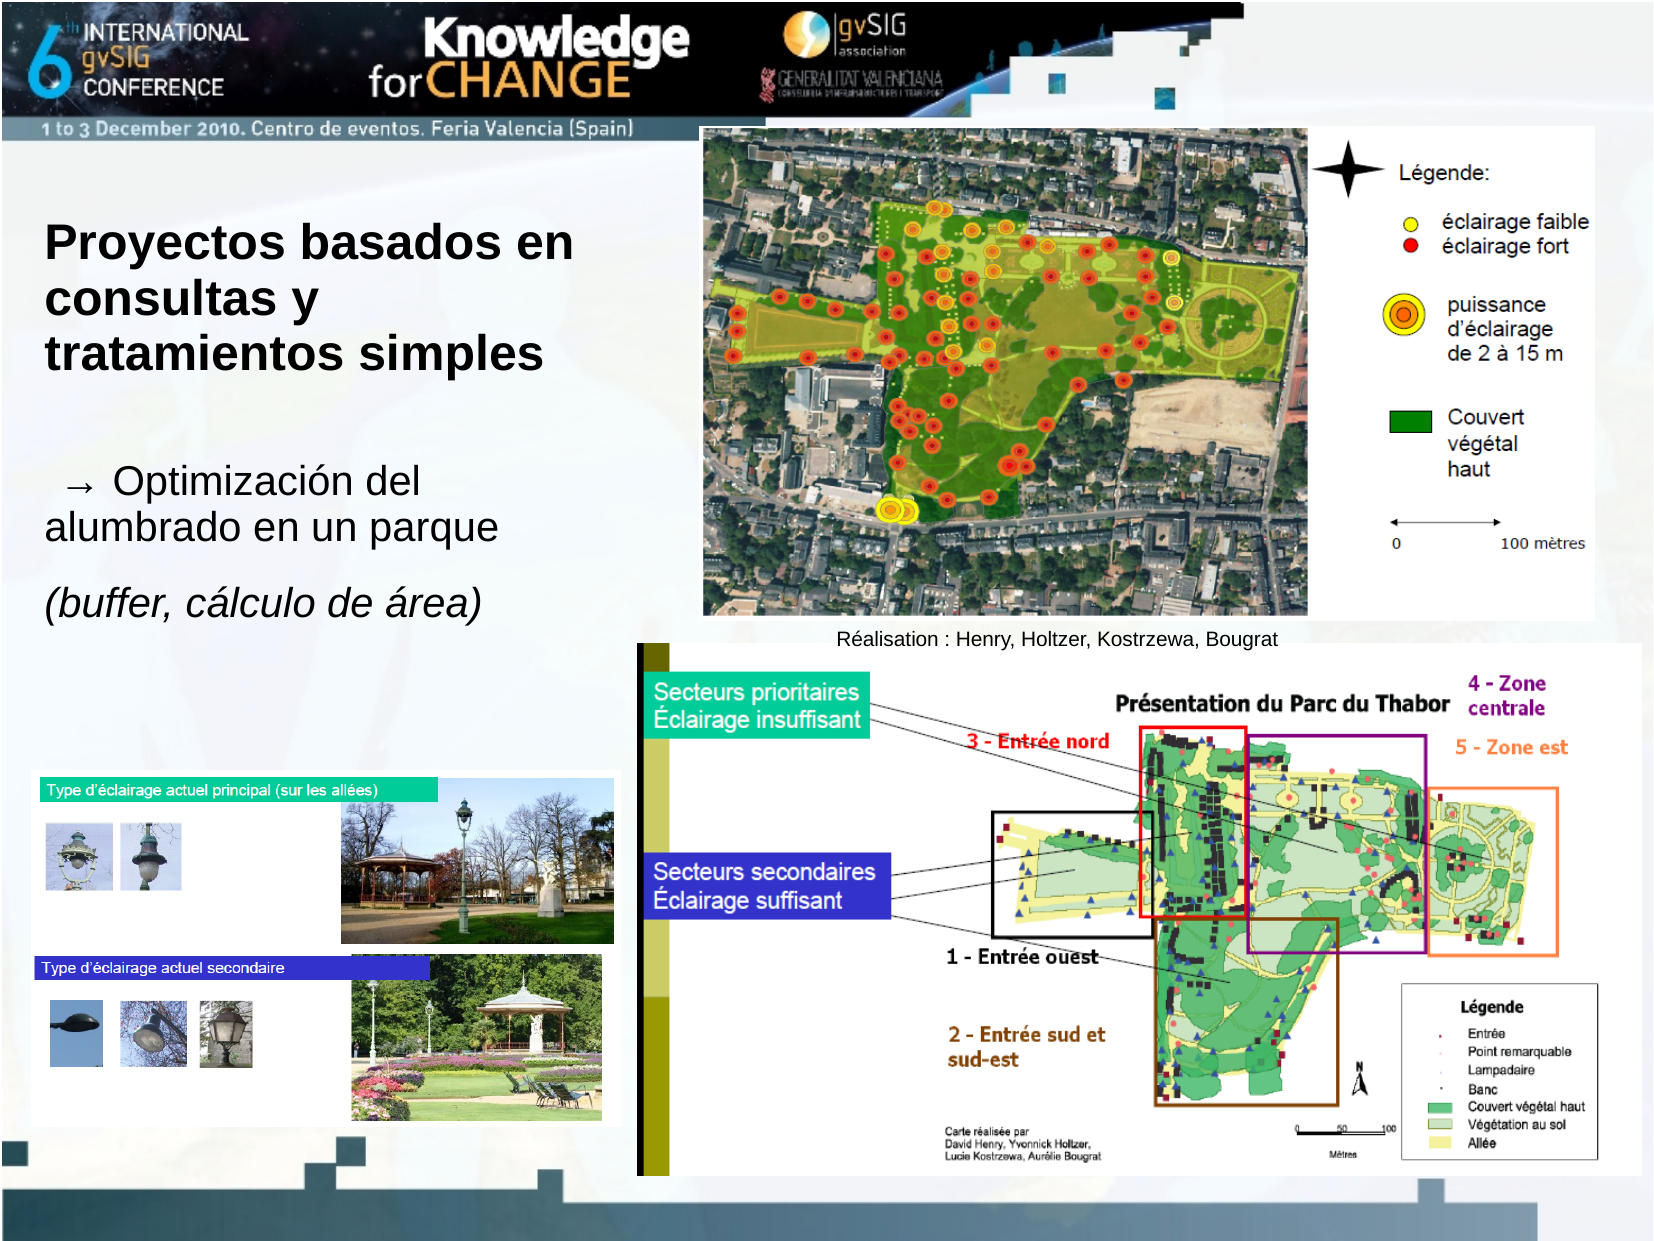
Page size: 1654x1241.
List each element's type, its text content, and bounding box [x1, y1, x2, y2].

text_box Réalisation : Henry, Holtzer, Kostrzewa, Bougrat [821, 620, 1292, 659]
text_box Proyectos basados en consultas y tratamientos simples → Optimización del alumbrado en un parque (buffer, cálculo de área) [29, 206, 621, 1034]
picture [2, 2, 1654, 1241]
